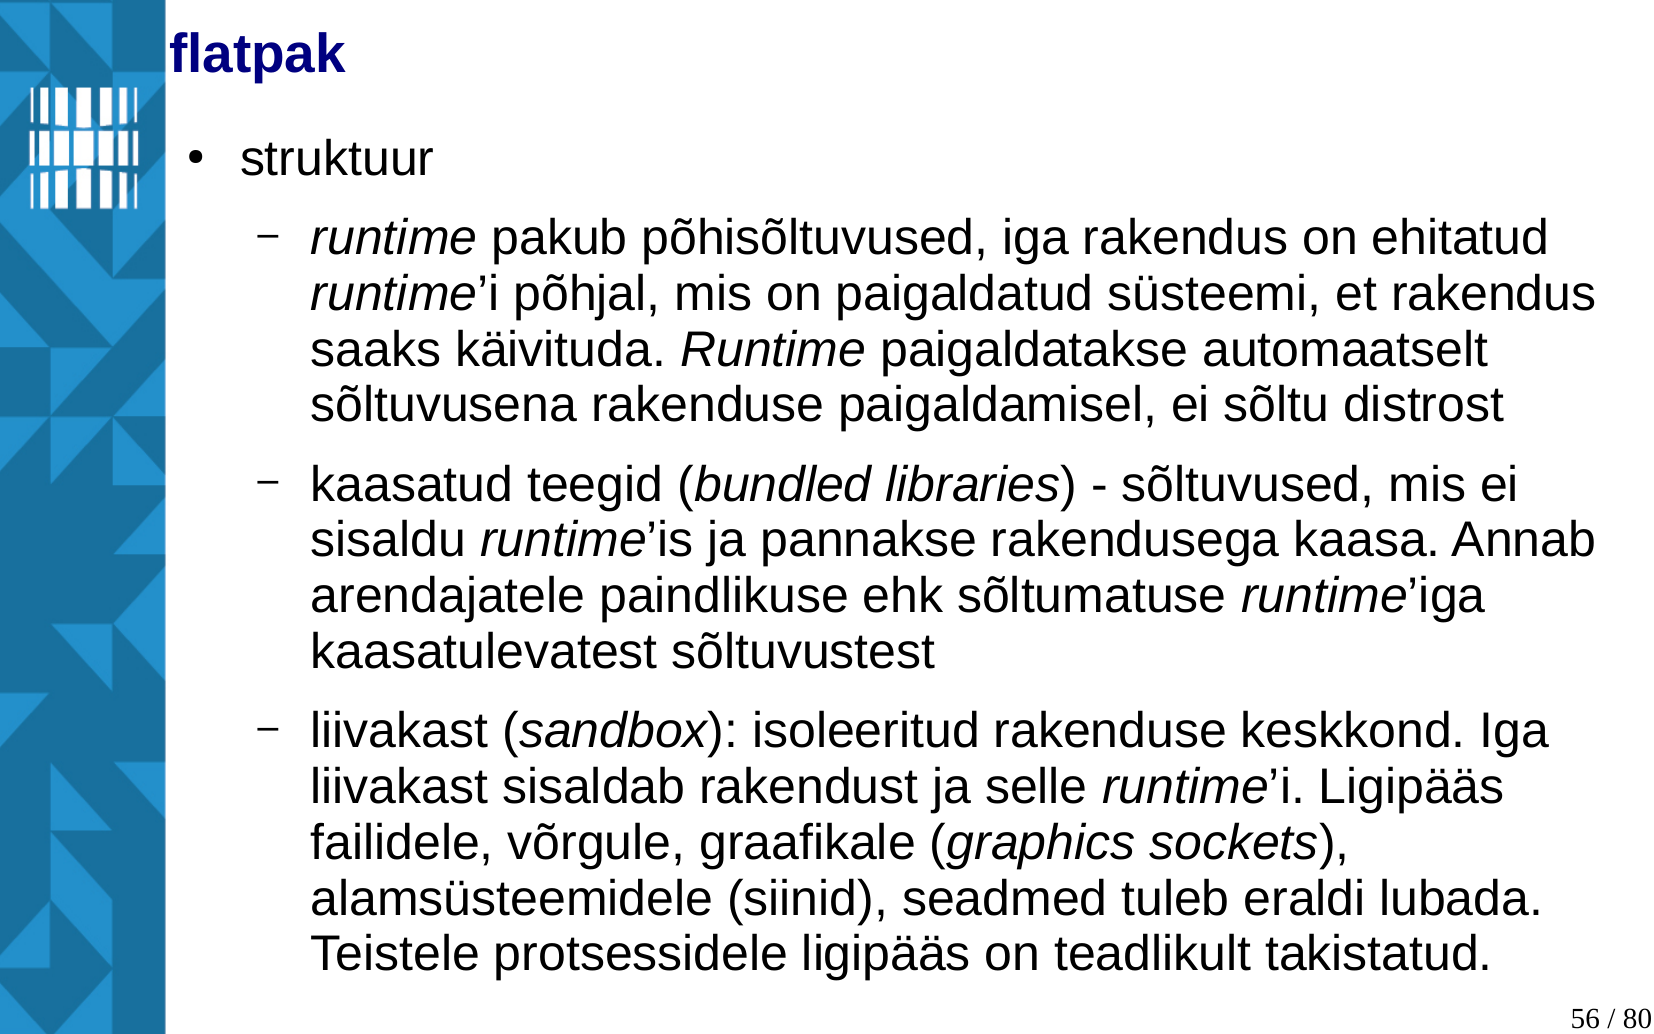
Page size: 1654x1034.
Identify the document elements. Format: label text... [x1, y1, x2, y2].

title flatpak [169, 11, 1571, 95]
list struktuur runtime pakub põhisõltuvused, iga rakendus on ehitatud runtime’i põhjal, mis on paigaldatud süsteemi, et rakendus saaks käivituda. Runtime paigaldatakse automaatselt sõltuvusena rakenduse paigaldamisel, ei sõltu distrost kaasatud teegid (bundled libraries) - sõltuvused, mis ei sisaldu runtime’is ja pannakse rakendusega kaasa. Annab arendajatele paindlikuse ehk sõltumatuse runtime’iga kaasatulevatest sõltuvustest liivakast (sandbox): isoleeritud rakenduse keskkond. Iga liivakast sisaldab rakendust ja selle runtime’i. Ligipääs failidele, võrgule, graafikale (graphics sockets), alamsüsteemidele (siinid), seadmed tuleb eraldi lubada. Teistele protsessidele ligipääs on teadlikult takistatud. [169, 129, 1630, 997]
